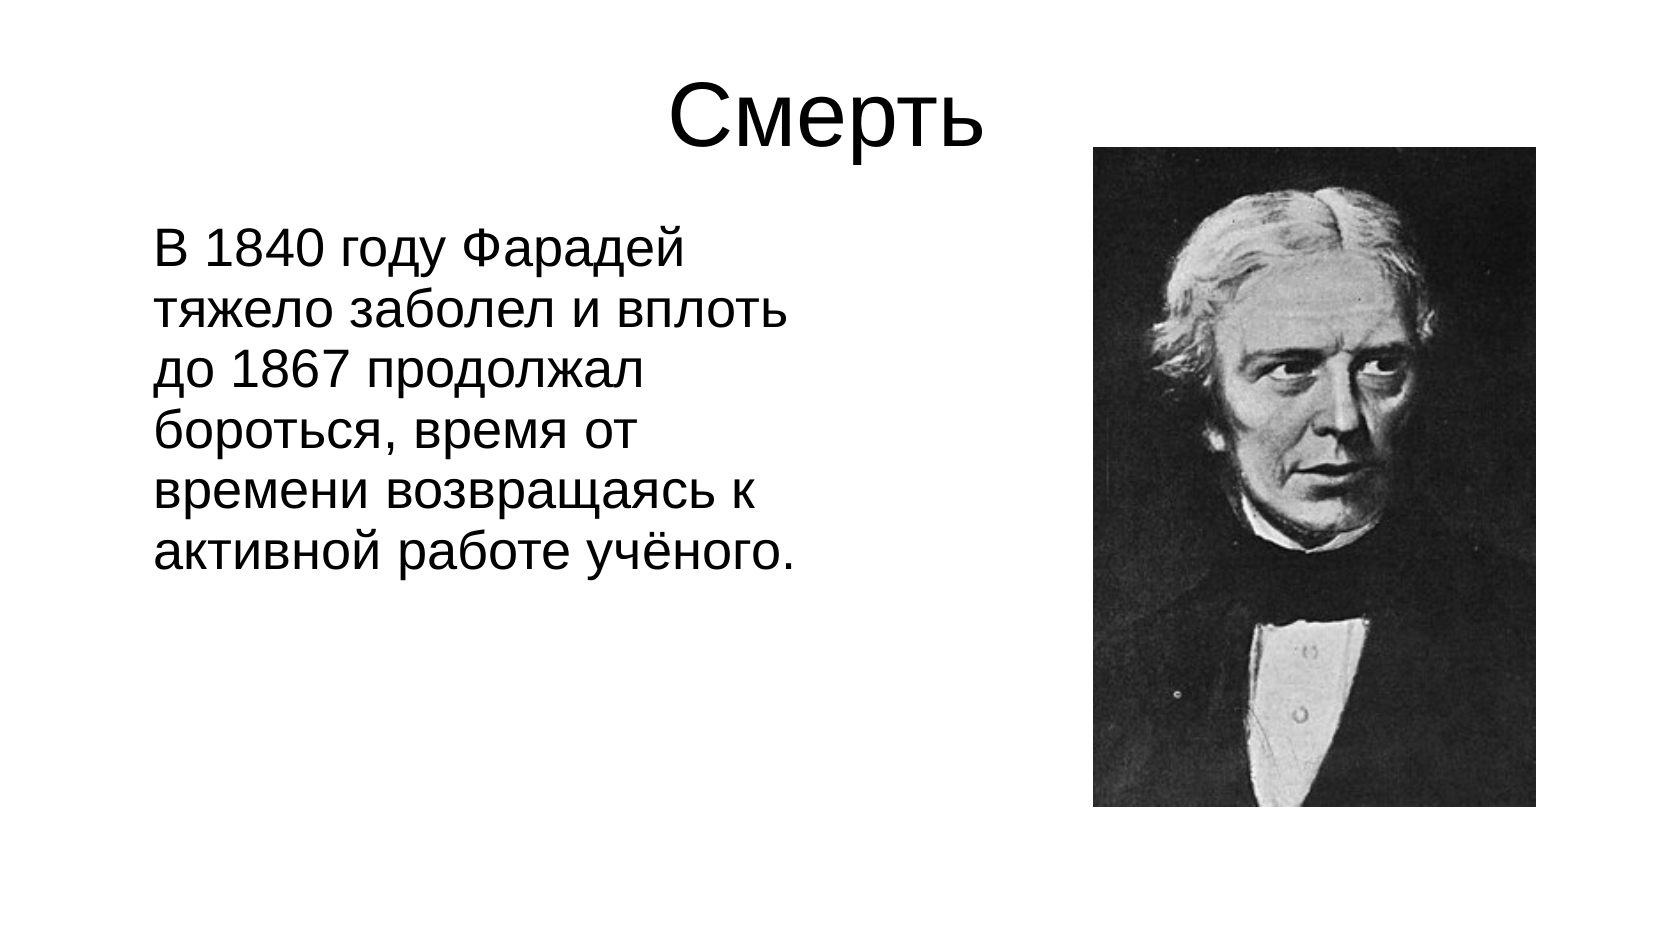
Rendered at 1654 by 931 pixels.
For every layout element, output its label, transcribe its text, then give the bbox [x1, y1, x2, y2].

list В 1840 году Фарадей тяжело заболел и вплоть до 1867 продолжал бороться, время от времени возвращаясь к активной работе учёного. [82, 217, 857, 758]
picture [1093, 147, 1536, 807]
title Смерть [82, 37, 1571, 193]
